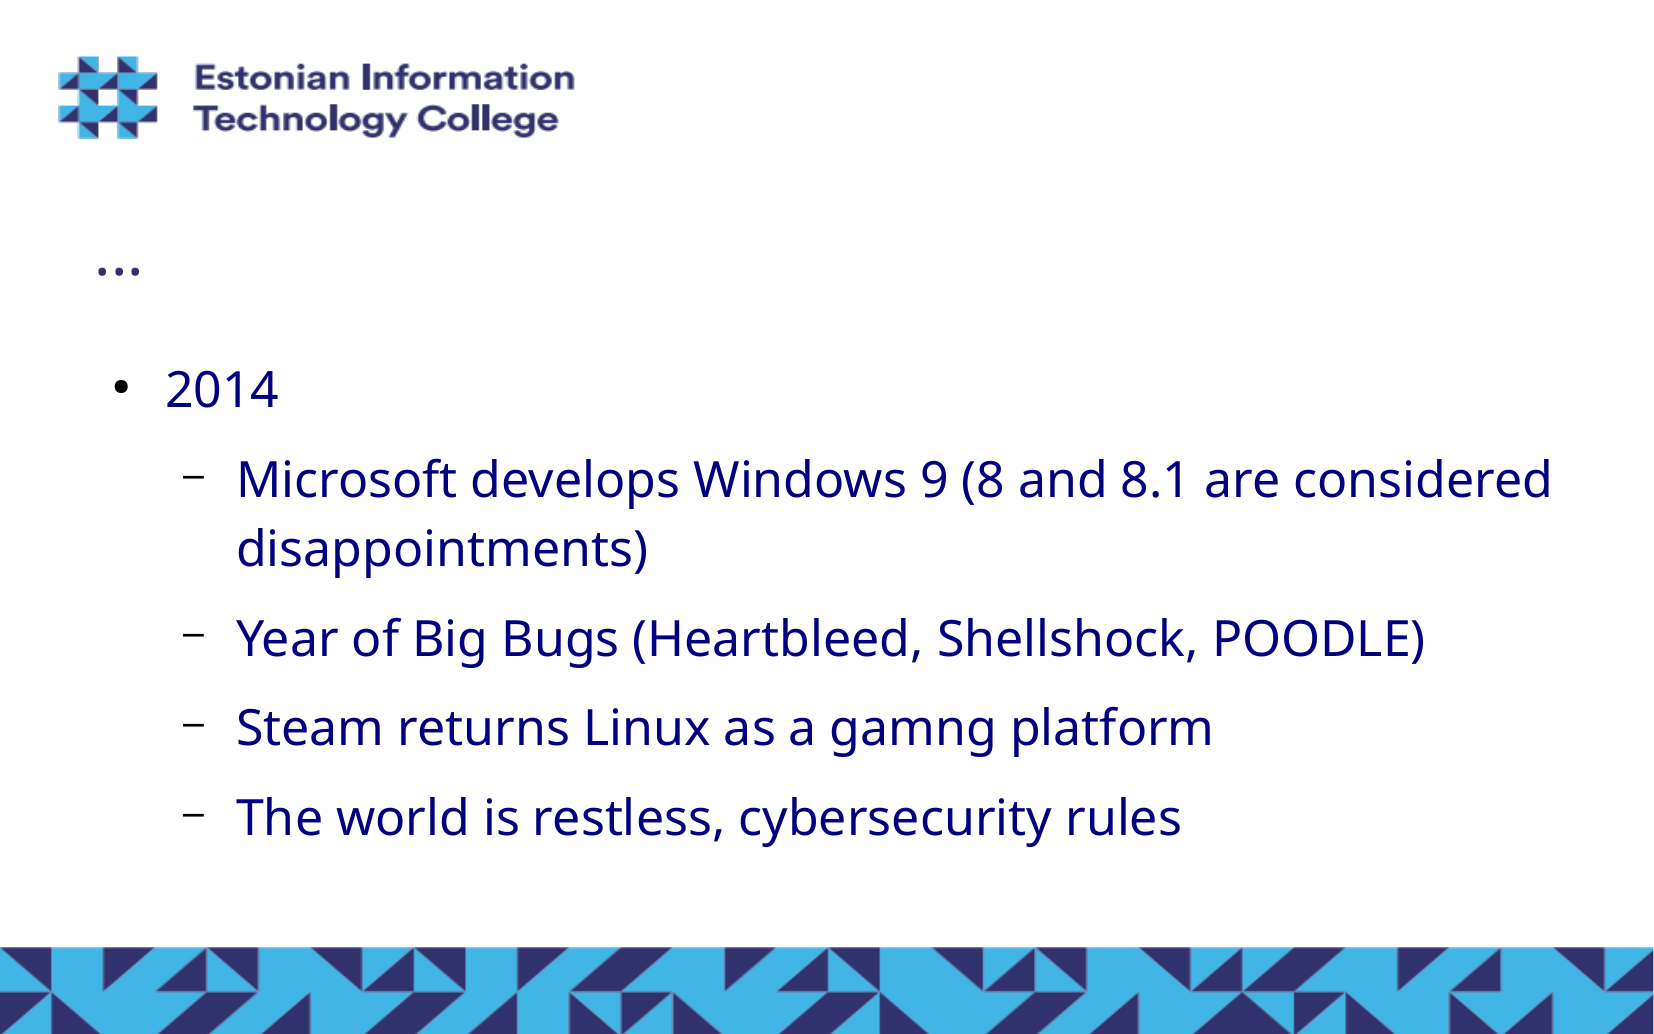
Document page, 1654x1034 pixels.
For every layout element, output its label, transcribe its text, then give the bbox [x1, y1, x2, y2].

list 2014 Microsoft develops Windows 9 (8 and 8.1 are considered disappointments) Year of Big Bugs (Heartbleed, Shellshock, POODLE) Steam returns Linux as a gamng platform The world is restless, cybersecurity rules [94, 354, 1607, 922]
title ... [94, 165, 1231, 338]
